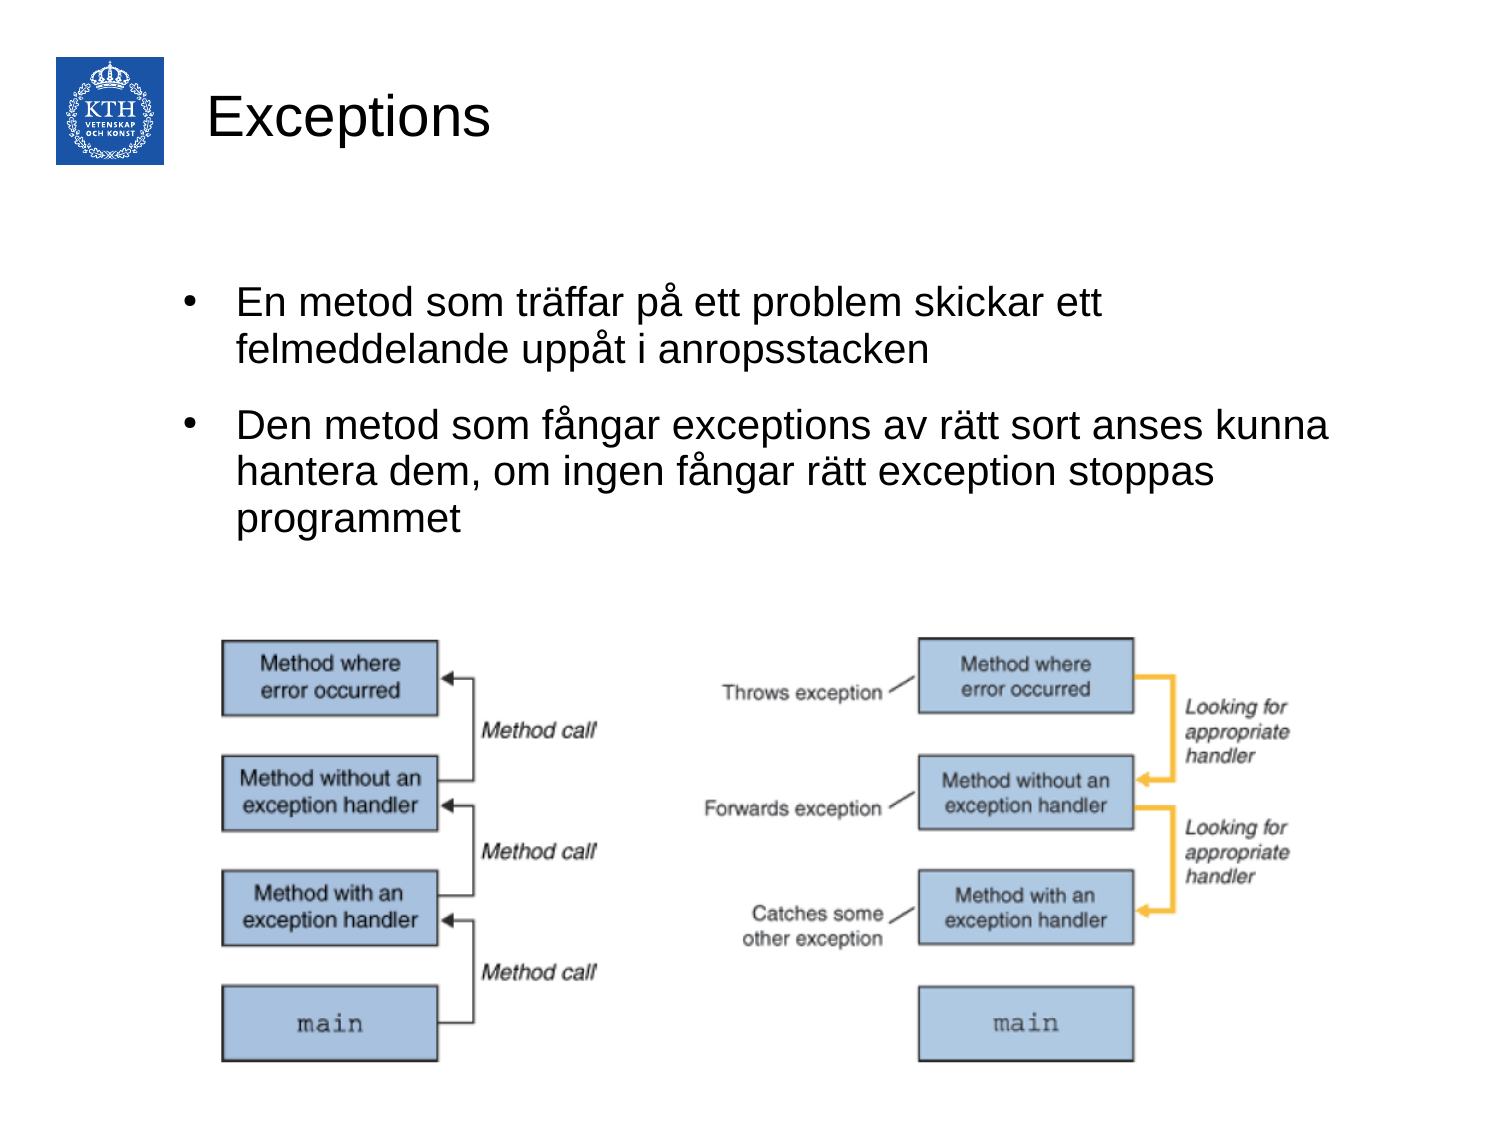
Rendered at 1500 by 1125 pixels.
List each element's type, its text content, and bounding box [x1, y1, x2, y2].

title Exceptions [206, 61, 1345, 171]
picture [163, 584, 1321, 1109]
list En metod som träffar på ett problem skickar ett felmeddelande uppåt i anropsstacken Den metod som fångar exceptions av rätt sort anses kunna hantera dem, om ingen fångar rätt exception stoppas programmet [165, 278, 1381, 976]
